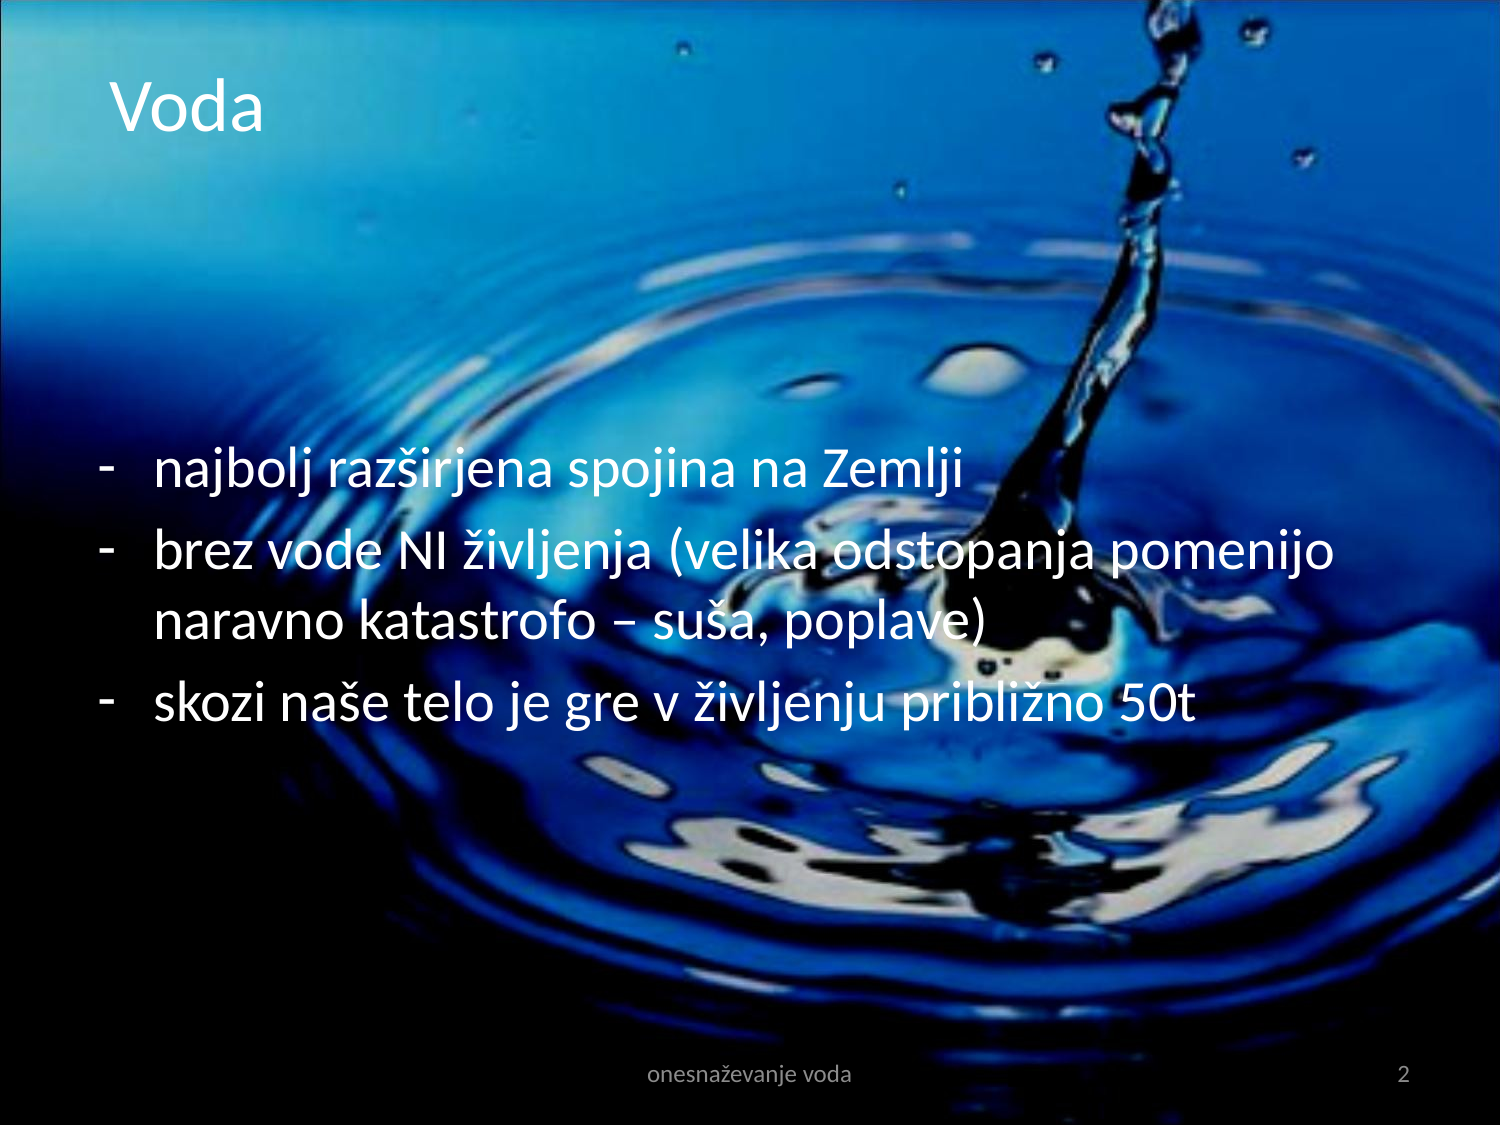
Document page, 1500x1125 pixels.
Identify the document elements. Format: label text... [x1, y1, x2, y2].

picture [0, 0, 1500, 1125]
list najbolj razširjena spojina na Zemlji brez vode NI življenja (velika odstopanja pomenijo naravno katastrofo – suša, poplave) skozi naše telo je gre v življenju približno 50t [82, 421, 1432, 926]
title Voda [58, 46, 317, 155]
slide_number <number> [1074, 1042, 1425, 1103]
footer onesnaževanje voda [512, 1042, 988, 1103]
